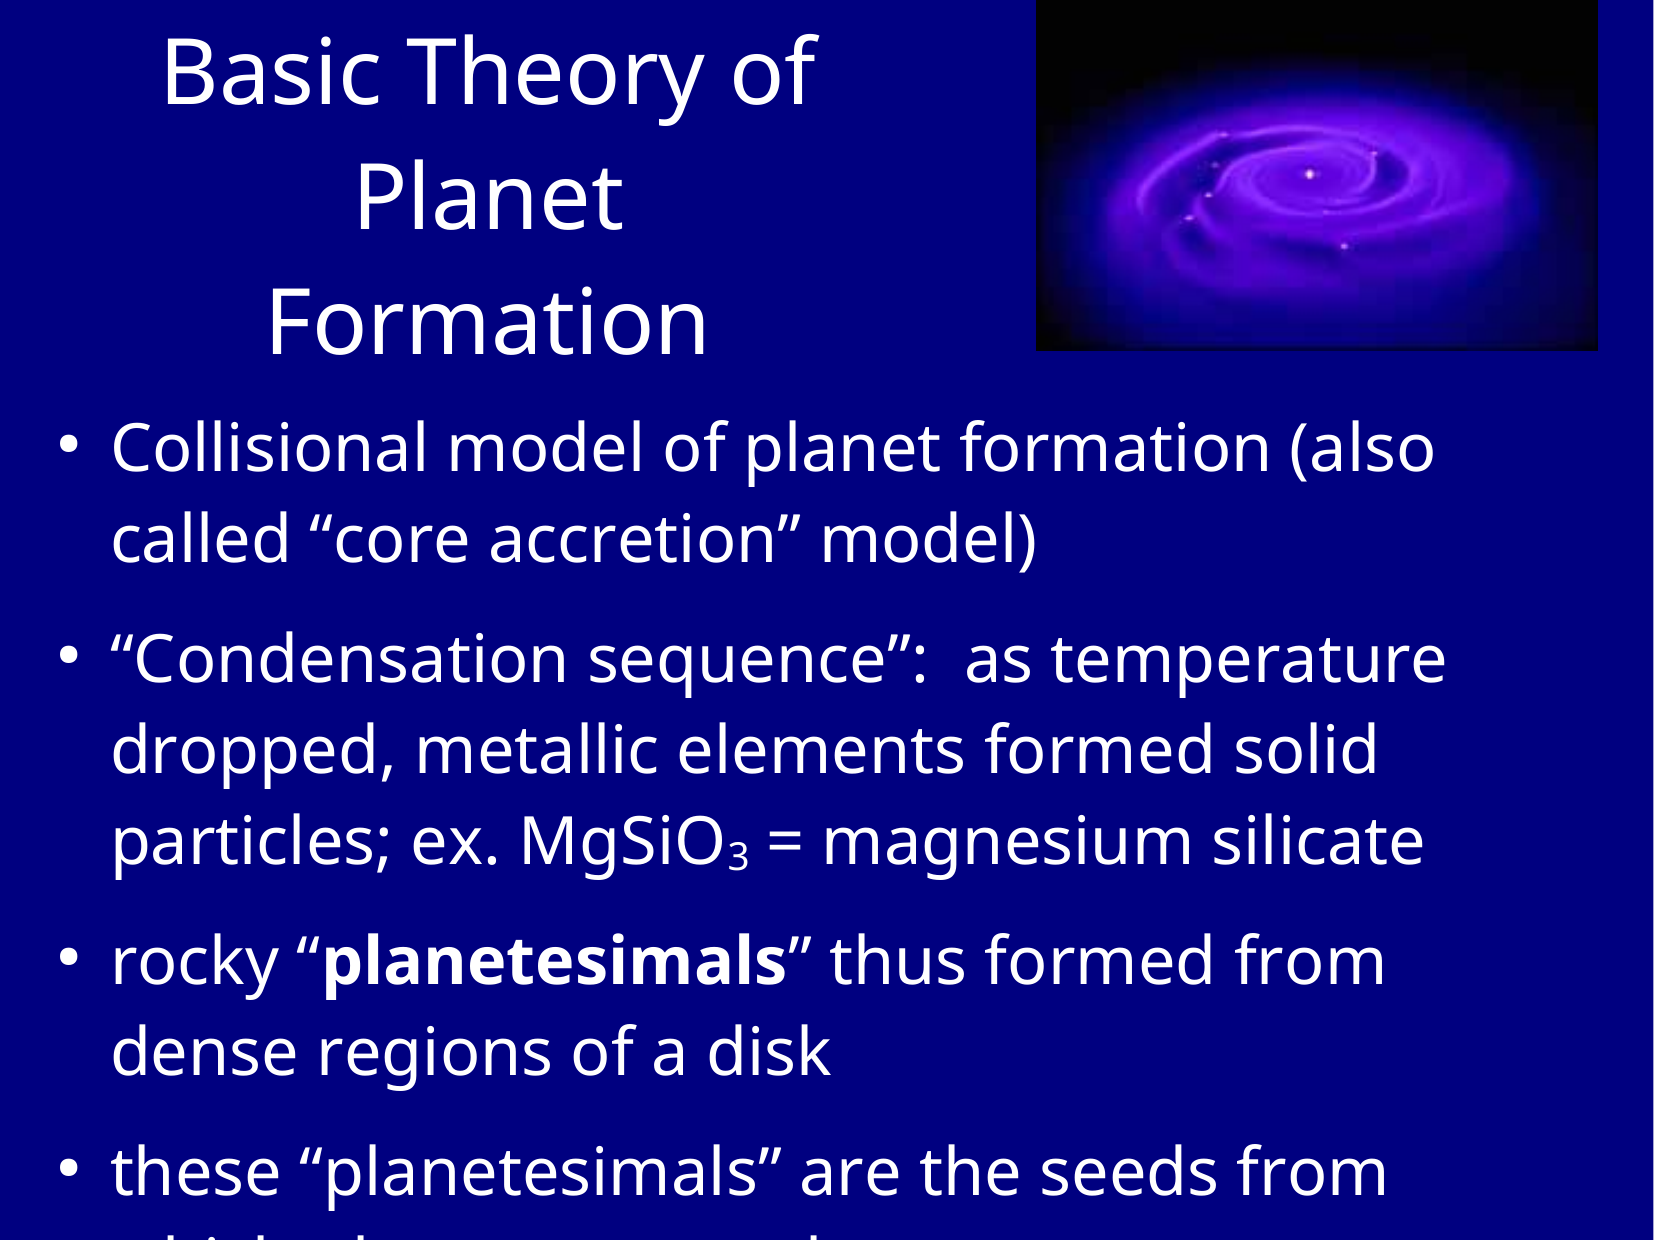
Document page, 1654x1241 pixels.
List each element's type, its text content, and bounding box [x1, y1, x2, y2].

title Basic Theory of Planet Formation [125, 67, 852, 321]
picture [1036, 0, 1598, 351]
list Collisional model of planet formation (also called “core accretion” model) “Condensation sequence”: as temperature dropped, metallic elements formed solid particles; ex. MgSiO3 = magnesium silicate rocky “planetesimals” thus formed from dense regions of a disk these “planetesimals” are the seeds from which planets accumulate [39, 400, 1590, 1205]
